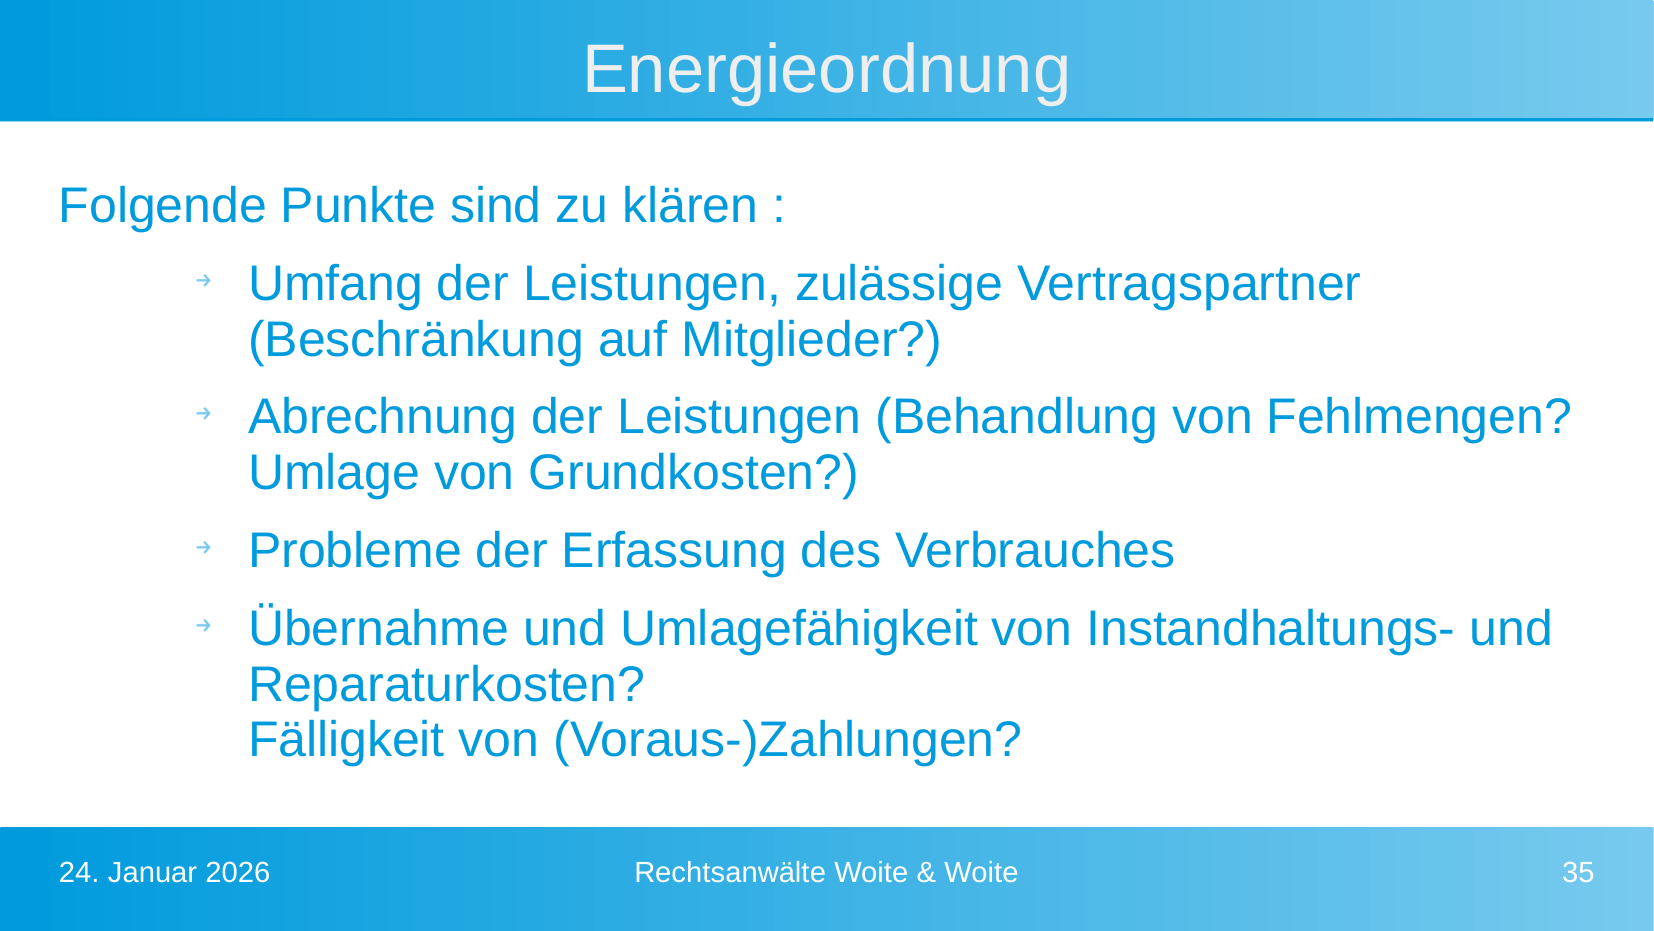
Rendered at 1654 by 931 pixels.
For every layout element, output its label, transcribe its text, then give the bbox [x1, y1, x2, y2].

list Folgende Punkte sind zu klären : Umfang der Leistungen, zulässige Vertragspartner (Beschränkung auf Mitglieder?) Abrechnung der Leistungen (Behandlung von Fehlmengen? Umlage von Grundkosten?) Probleme der Erfassung des Verbrauches Übernahme und Umlagefähigkeit von Instandhaltungs- und Reparaturkosten? Fälligkeit von (Voraus-)Zahlungen? [59, 177, 1595, 768]
title Energieordnung [59, 29, 1595, 108]
